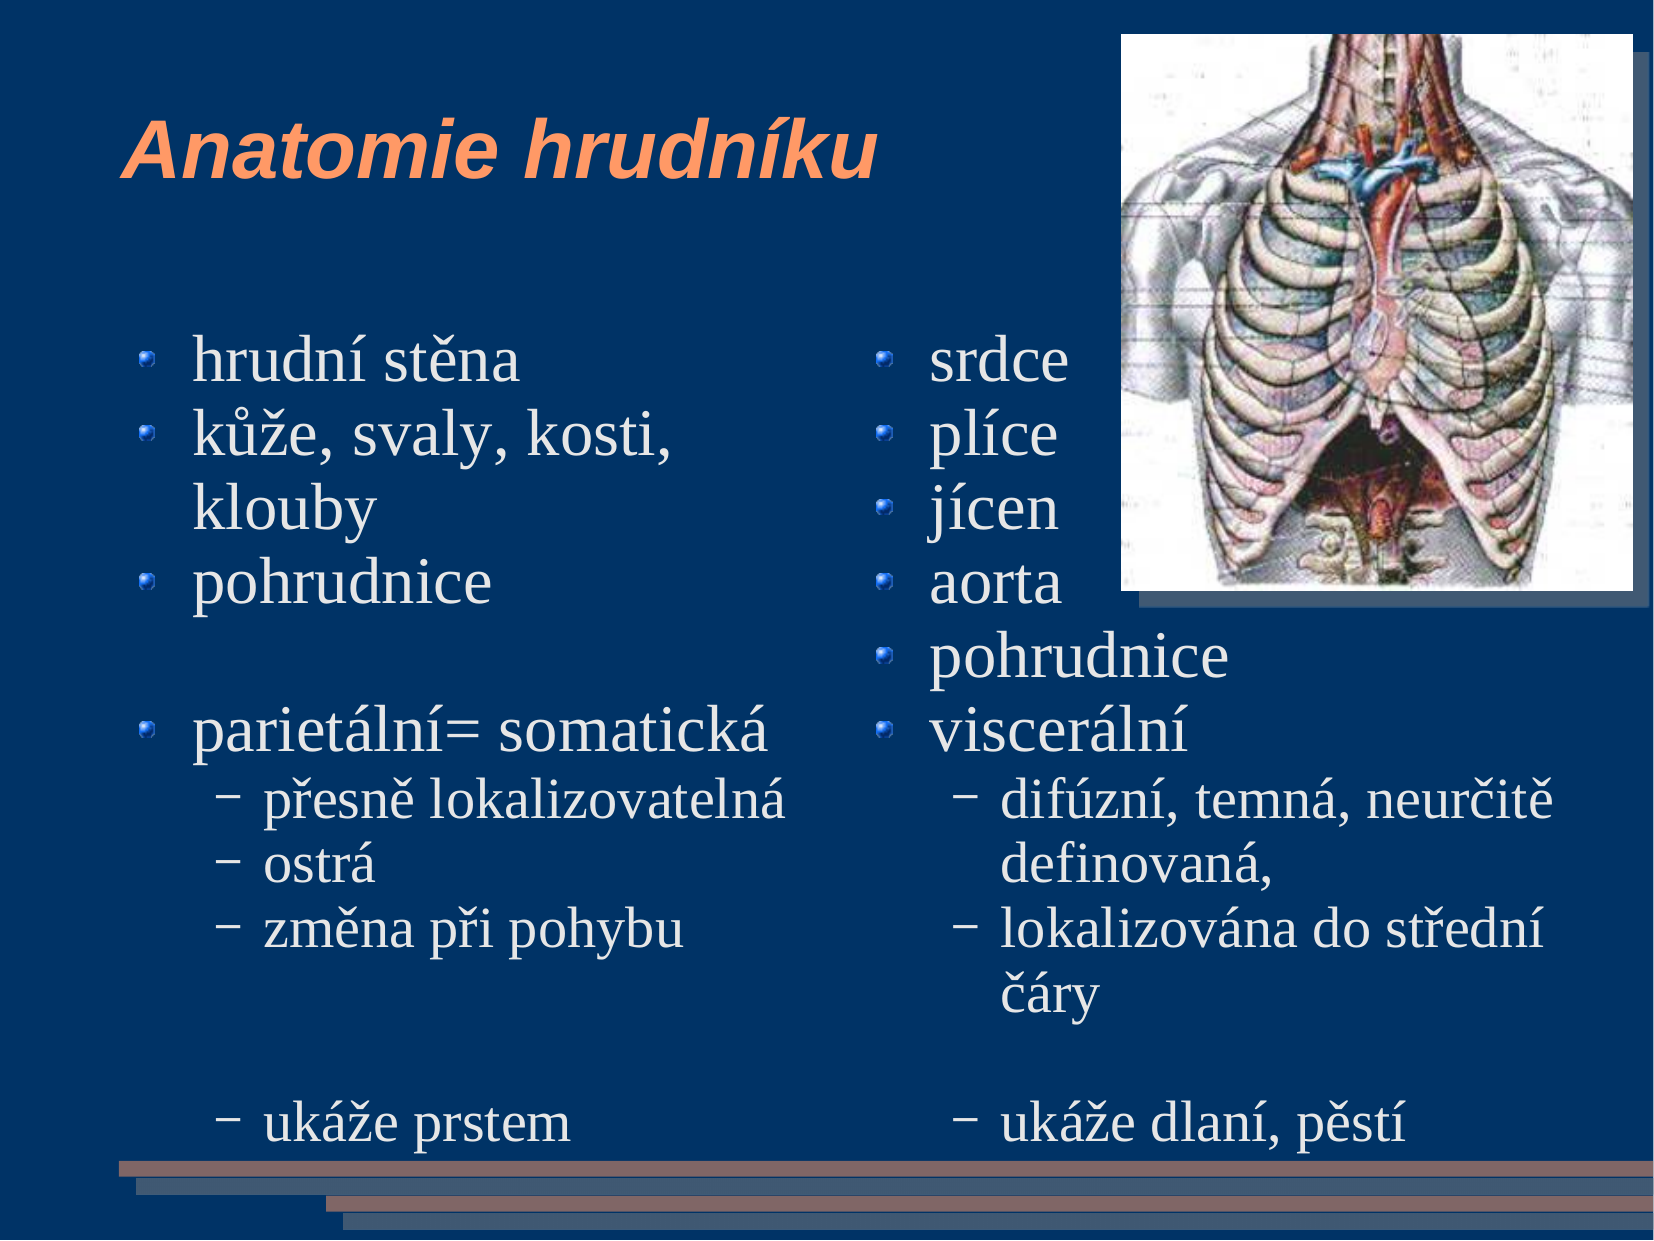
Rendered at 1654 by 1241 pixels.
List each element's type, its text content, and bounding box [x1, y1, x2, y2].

list hrudní stěna kůže, svaly, kosti, klouby pohrudnice parietální= somatická přesně lokalizovatelná ostrá změna při pohybu ukáže prstem [121, 322, 824, 1160]
title Anatomie hrudníku [121, 46, 1121, 254]
list srdce plíce jícen aorta pohrudnice viscerální difúzní, temná, neurčitě definovaná, lokalizována do střední čáry ukáže dlaní, pěstí [858, 322, 1562, 1176]
picture [1121, 34, 1633, 591]
